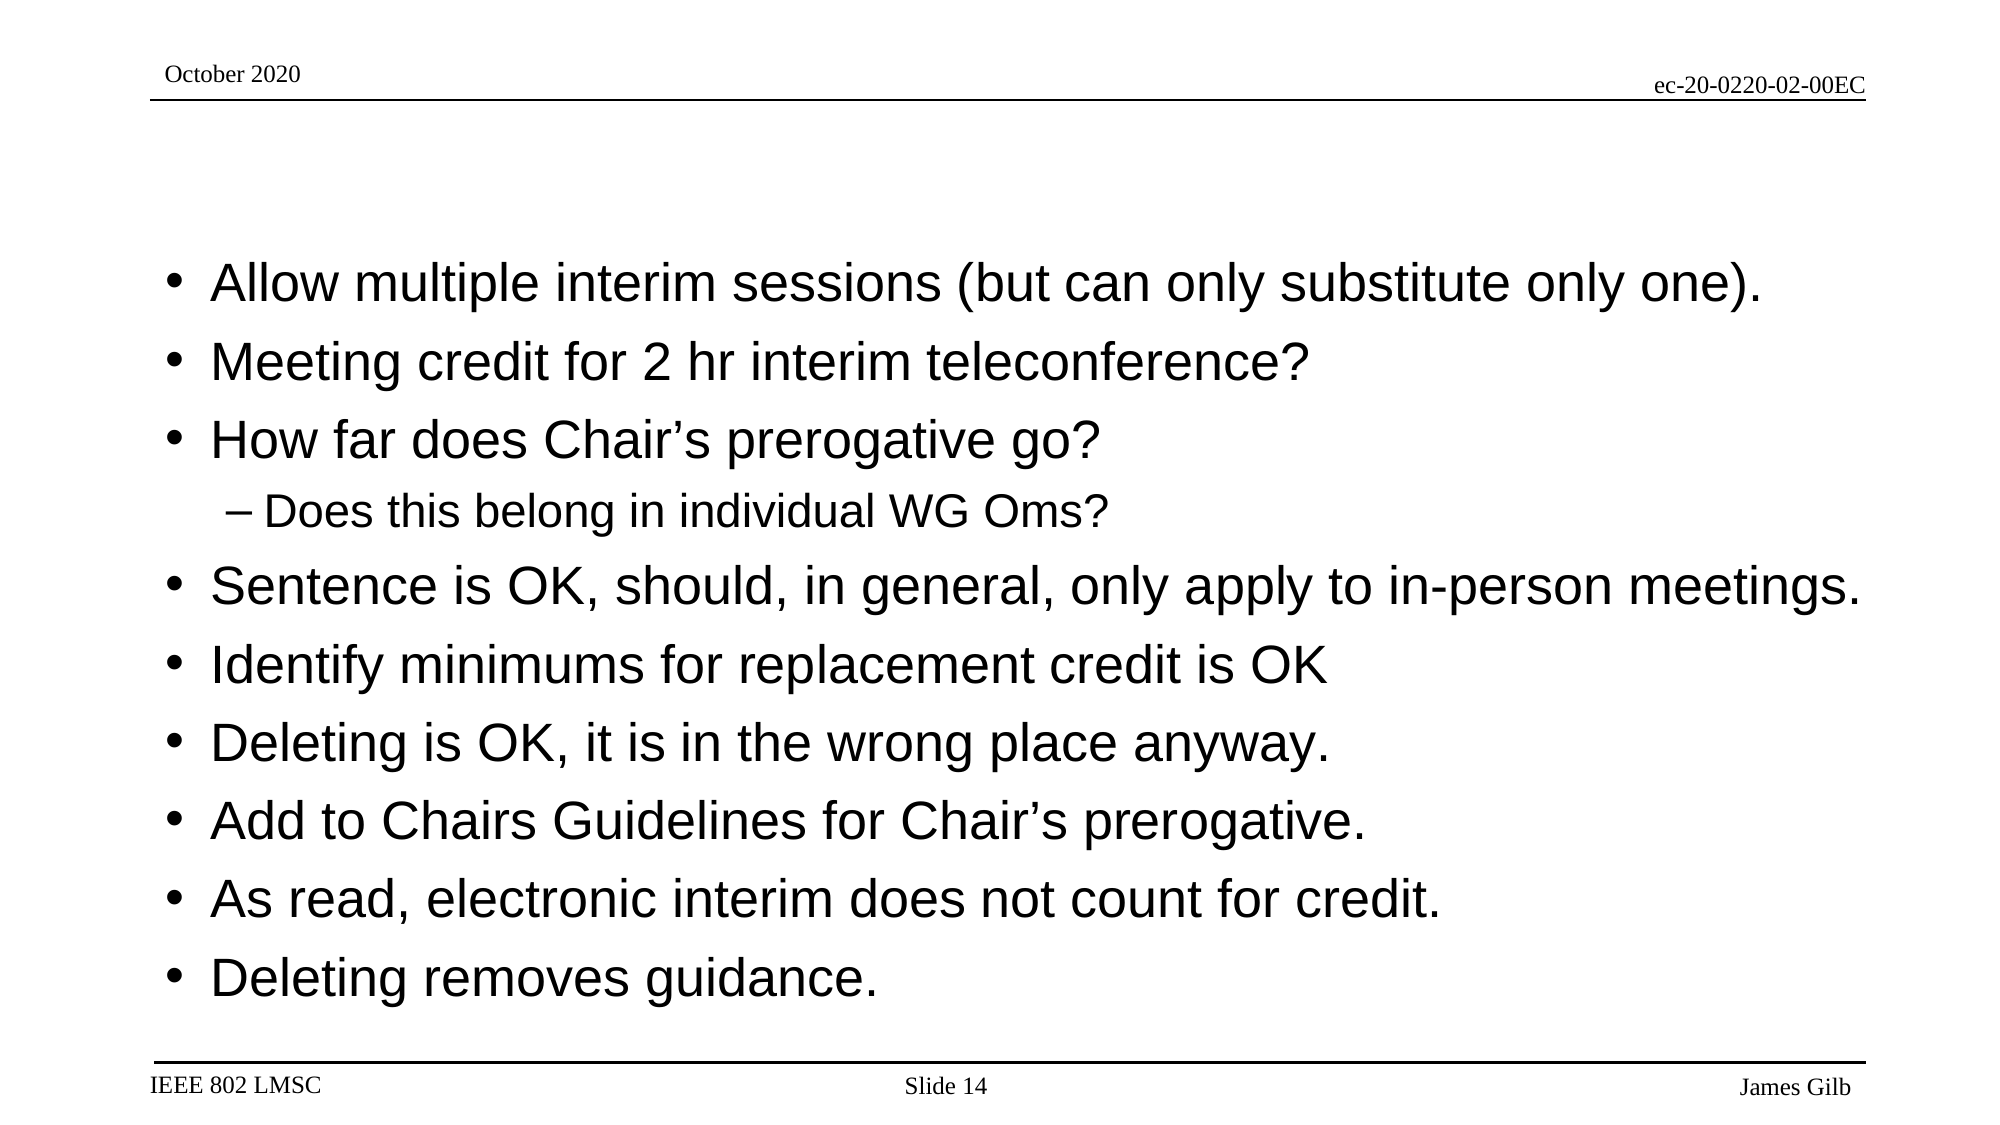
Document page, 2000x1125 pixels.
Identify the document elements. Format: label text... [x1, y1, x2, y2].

list Allow multiple interim sessions (but can only substitute only one). Meeting credit for 2 hr interim teleconference? How far does Chair’s prerogative go? Does this belong in individual WG Oms? Sentence is OK, should, in general, only apply to in-person meetings. Identify minimums for replacement credit is OK Deleting is OK, it is in the wrong place anyway. Add to Chairs Guidelines for Chair’s prerogative. As read, electronic interim does not count for credit. Deleting removes guidance. [149, 239, 1900, 1051]
